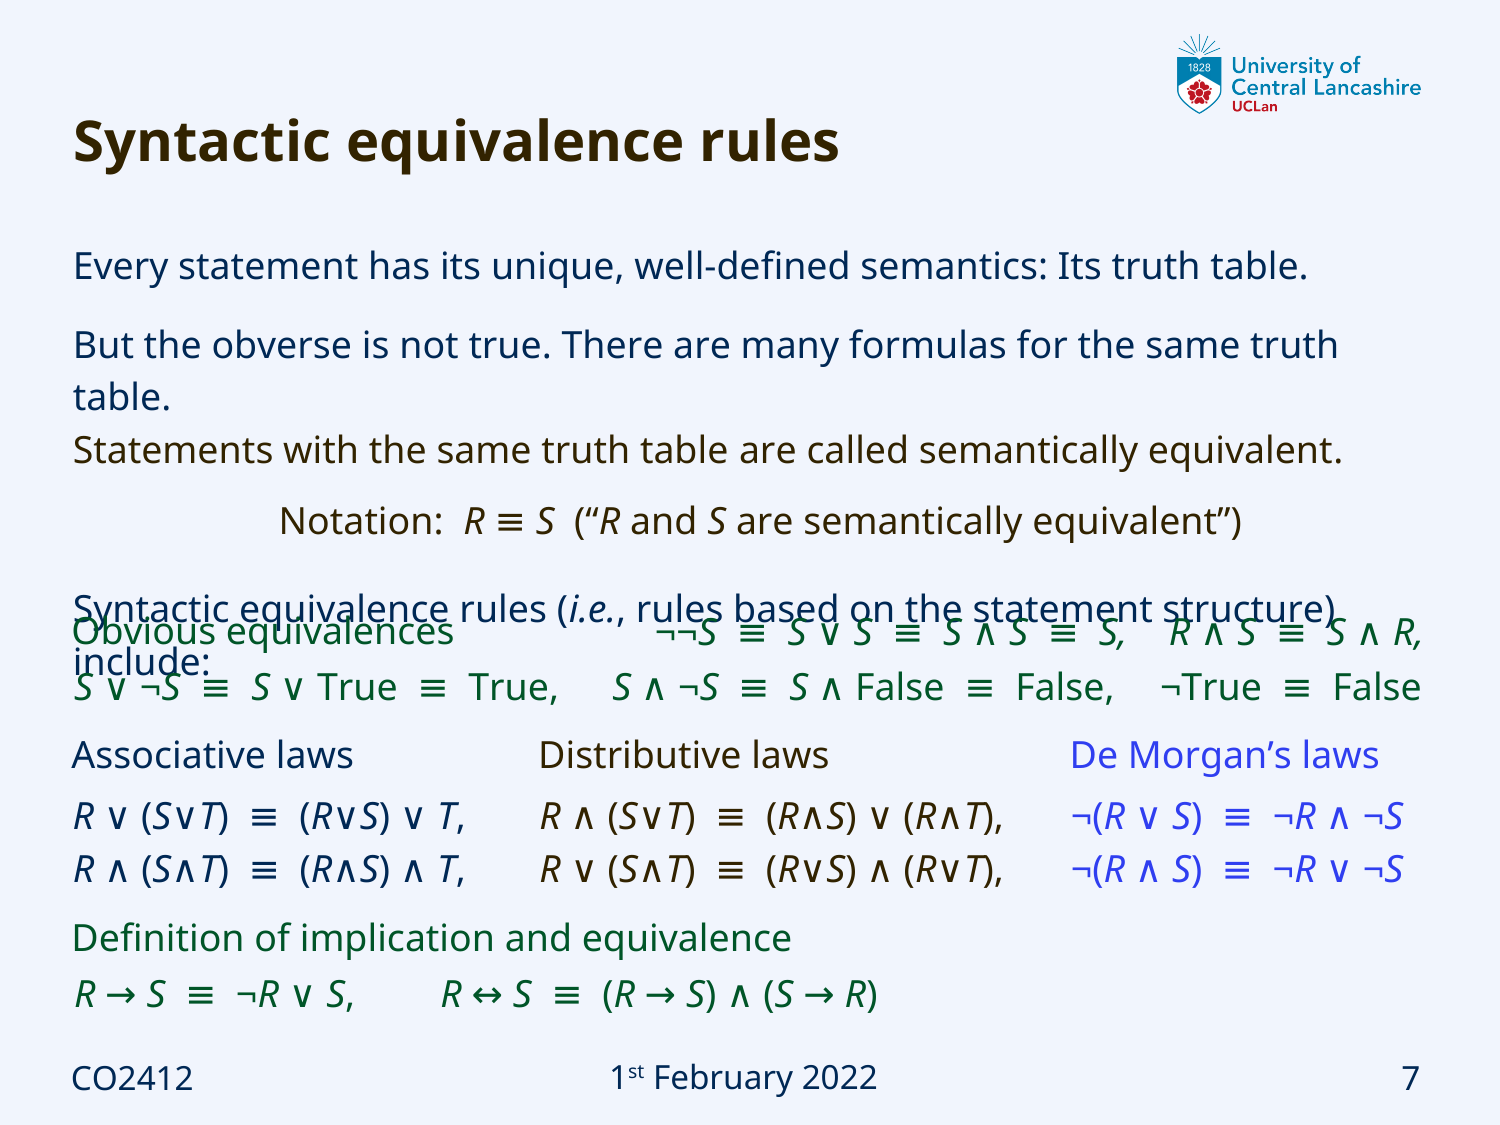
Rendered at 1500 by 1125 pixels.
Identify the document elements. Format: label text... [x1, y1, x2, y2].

text_box ¬¬S ≡ S ∨ S ≡ S ∧ S ≡ S, [640, 600, 1241, 661]
text_box R ∧ (S∨T) ≡ (R∧S) ∨ (R∧T), [524, 784, 1052, 837]
text_box R ∧ S ≡ S ∧ R, [1154, 601, 1463, 661]
text_box Distributive laws [523, 723, 892, 784]
text_box R ∧ (S∧T) ≡ (R∧S) ∧ T, [58, 837, 524, 898]
picture [1177, 34, 1421, 54]
text_box R ∨ (S∧T) ≡ (R∨S) ∧ (R∨T), [524, 837, 1056, 898]
text_box S ∨ ¬S ≡ S ∨ True ≡ True, [59, 655, 593, 716]
text_box R → S ≡ ¬R ∨ S, [59, 962, 425, 1023]
text_box R ∨ (S∨T) ≡ (R∨S) ∨ T, [57, 784, 524, 845]
text_box De Morgan’s laws [1054, 723, 1423, 784]
text_box S ∧ ¬S ≡ S ∧ False ≡ False, [597, 655, 1145, 716]
text_box ¬True ≡ False [1145, 655, 1459, 716]
text_box Definition of implication and equivalence [56, 906, 915, 967]
text_box Associative laws [56, 723, 425, 784]
text_box ¬(R ∨ S) ≡ ¬R ∧ ¬S [1056, 784, 1479, 837]
text_box ¬(R ∧ S) ≡ ¬R ∨ ¬S [1056, 837, 1500, 898]
text_box R ↔ S ≡ (R → S) ∧ (S → R) [425, 962, 940, 1023]
text_box Every statement has its unique, well-defined semantics: Its truth table. But the obverse is not true. There are many formulas for the same truth table. Statements with the same truth table are called semantically equivalent. Notation: R ≡ S (“R and S are semantically equivalent”) Syntactic equivalence rules (i.e., rules based on the statement structure) include: [58, 226, 1464, 585]
text_box Obvious equivalences [56, 599, 562, 660]
title Syntactic equivalence rules [58, 54, 1500, 224]
